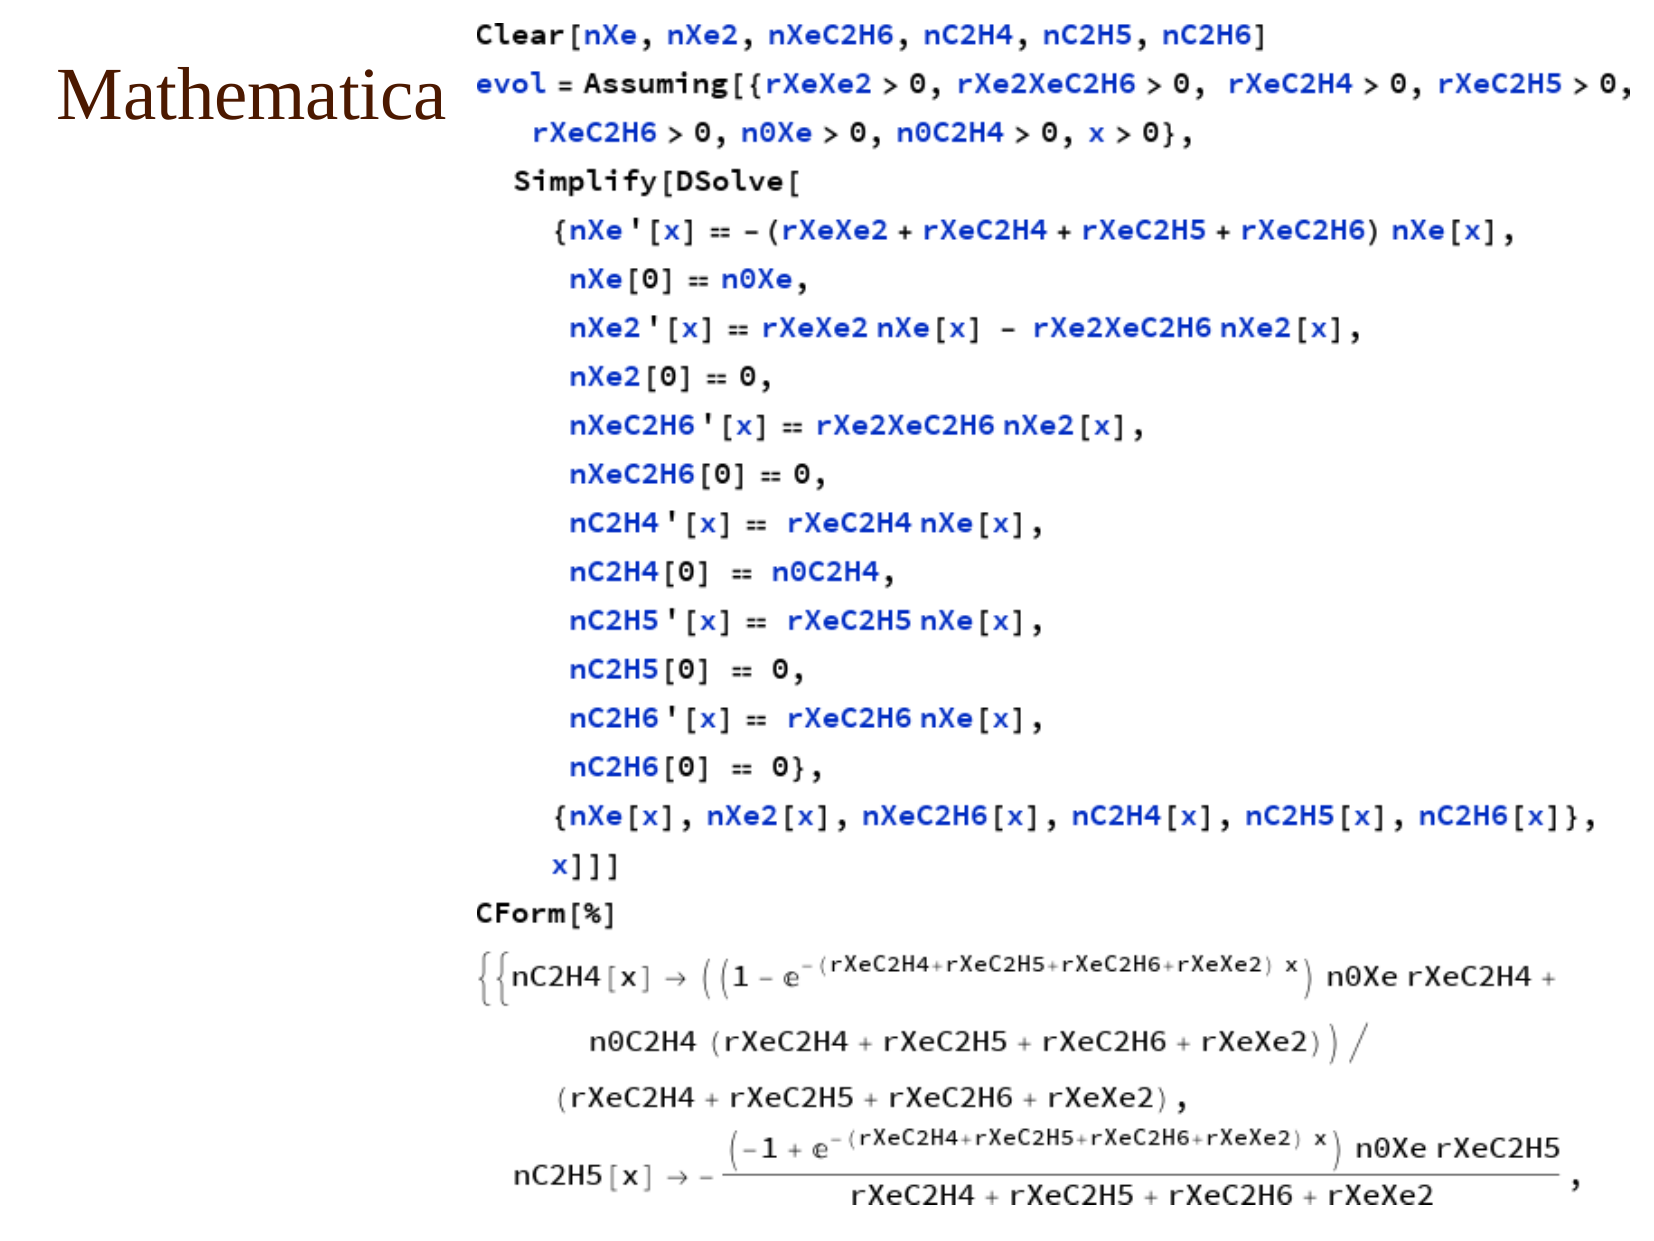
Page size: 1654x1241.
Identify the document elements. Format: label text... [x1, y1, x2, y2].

title Mathematica [56, 0, 1469, 198]
picture [477, 23, 1630, 1205]
